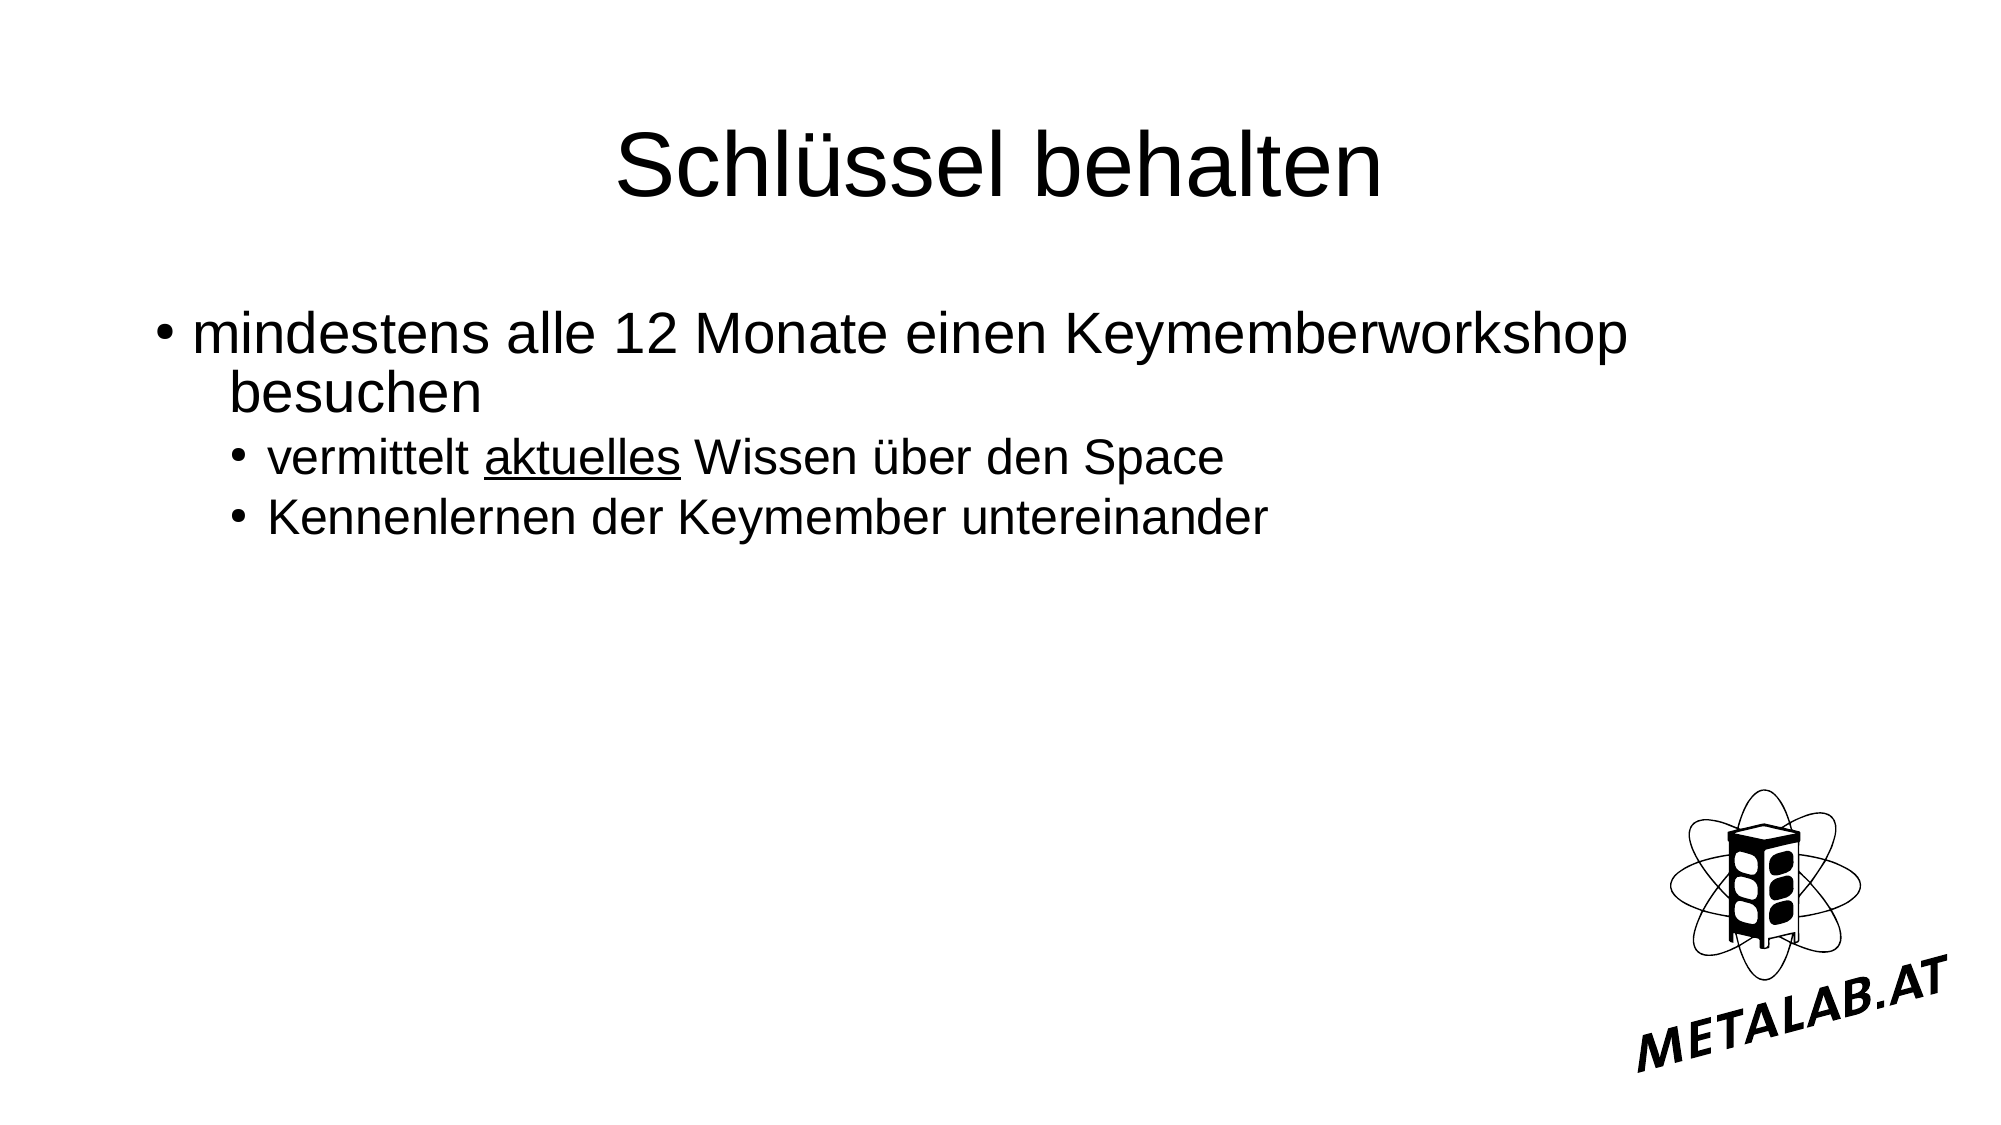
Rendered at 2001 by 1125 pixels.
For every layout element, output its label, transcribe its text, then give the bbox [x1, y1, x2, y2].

list mindestens alle 12 Monate einen Keymemberworkshop besuchen vermittelt aktuelles Wissen über den Space Kennenlernen der Keymember untereinander [137, 299, 1863, 1014]
title Schlüssel behalten [137, 59, 1863, 278]
